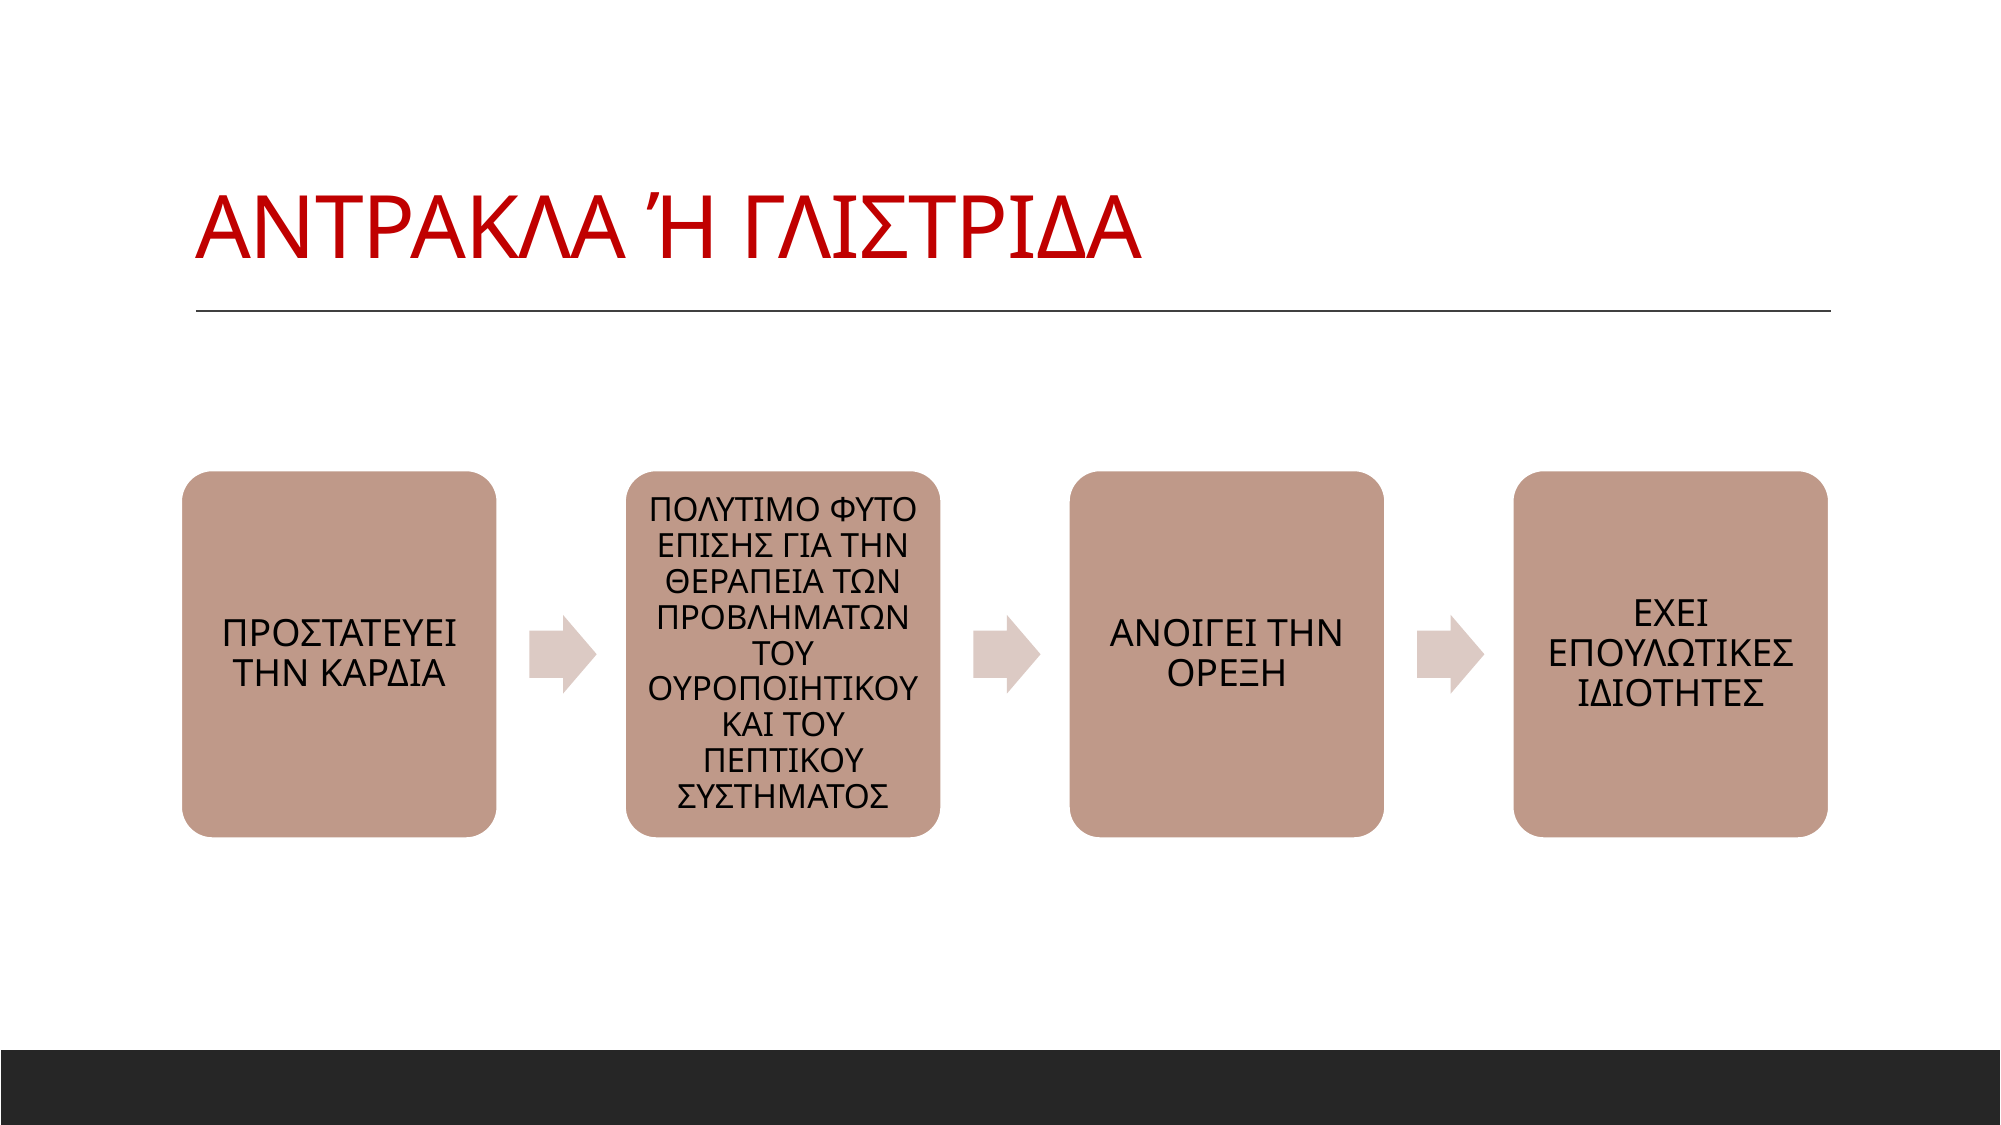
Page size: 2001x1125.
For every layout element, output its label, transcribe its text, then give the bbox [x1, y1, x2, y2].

text_box [1417, 614, 1485, 694]
text_box [973, 614, 1041, 694]
text_box ΕΧΕΙ ΕΠΟΥΛΩΤΙΚΕΣ ΙΔΙΟΤΗΤΕΣ [1512, 469, 1830, 839]
text_box [529, 614, 597, 694]
text_box ΑΝΟΙΓΕΙ ΤΗΝ ΟΡΕΞΗ [1068, 469, 1386, 839]
text_box ΠΡΟΣΤΑΤΕΥΕΙ ΤΗΝ ΚΑΡΔΙΑ [180, 469, 498, 839]
title ΑΝΤΡΑΚΛΑ Ή ΓΛΙΣΤΡΙΔΑ [180, 138, 1228, 286]
text_box ΠΟΛΥΤΙΜΟ ΦΥΤΟ ΕΠΙΣΗΣ ΓΙΑ ΤΗΝ ΘΕΡΑΠΕΙΑ ΤΩΝ ΠΡΟΒΛΗΜΑΤΩΝ ΤΟΥ ΟΥΡΟΠΟΙΗΤΙΚΟΥ ΚΑΙ ΤΟΥ ΠΕΠΤΙΚΟΥ ΣΥΣΤΗΜΑΤΟΣ [624, 469, 942, 839]
